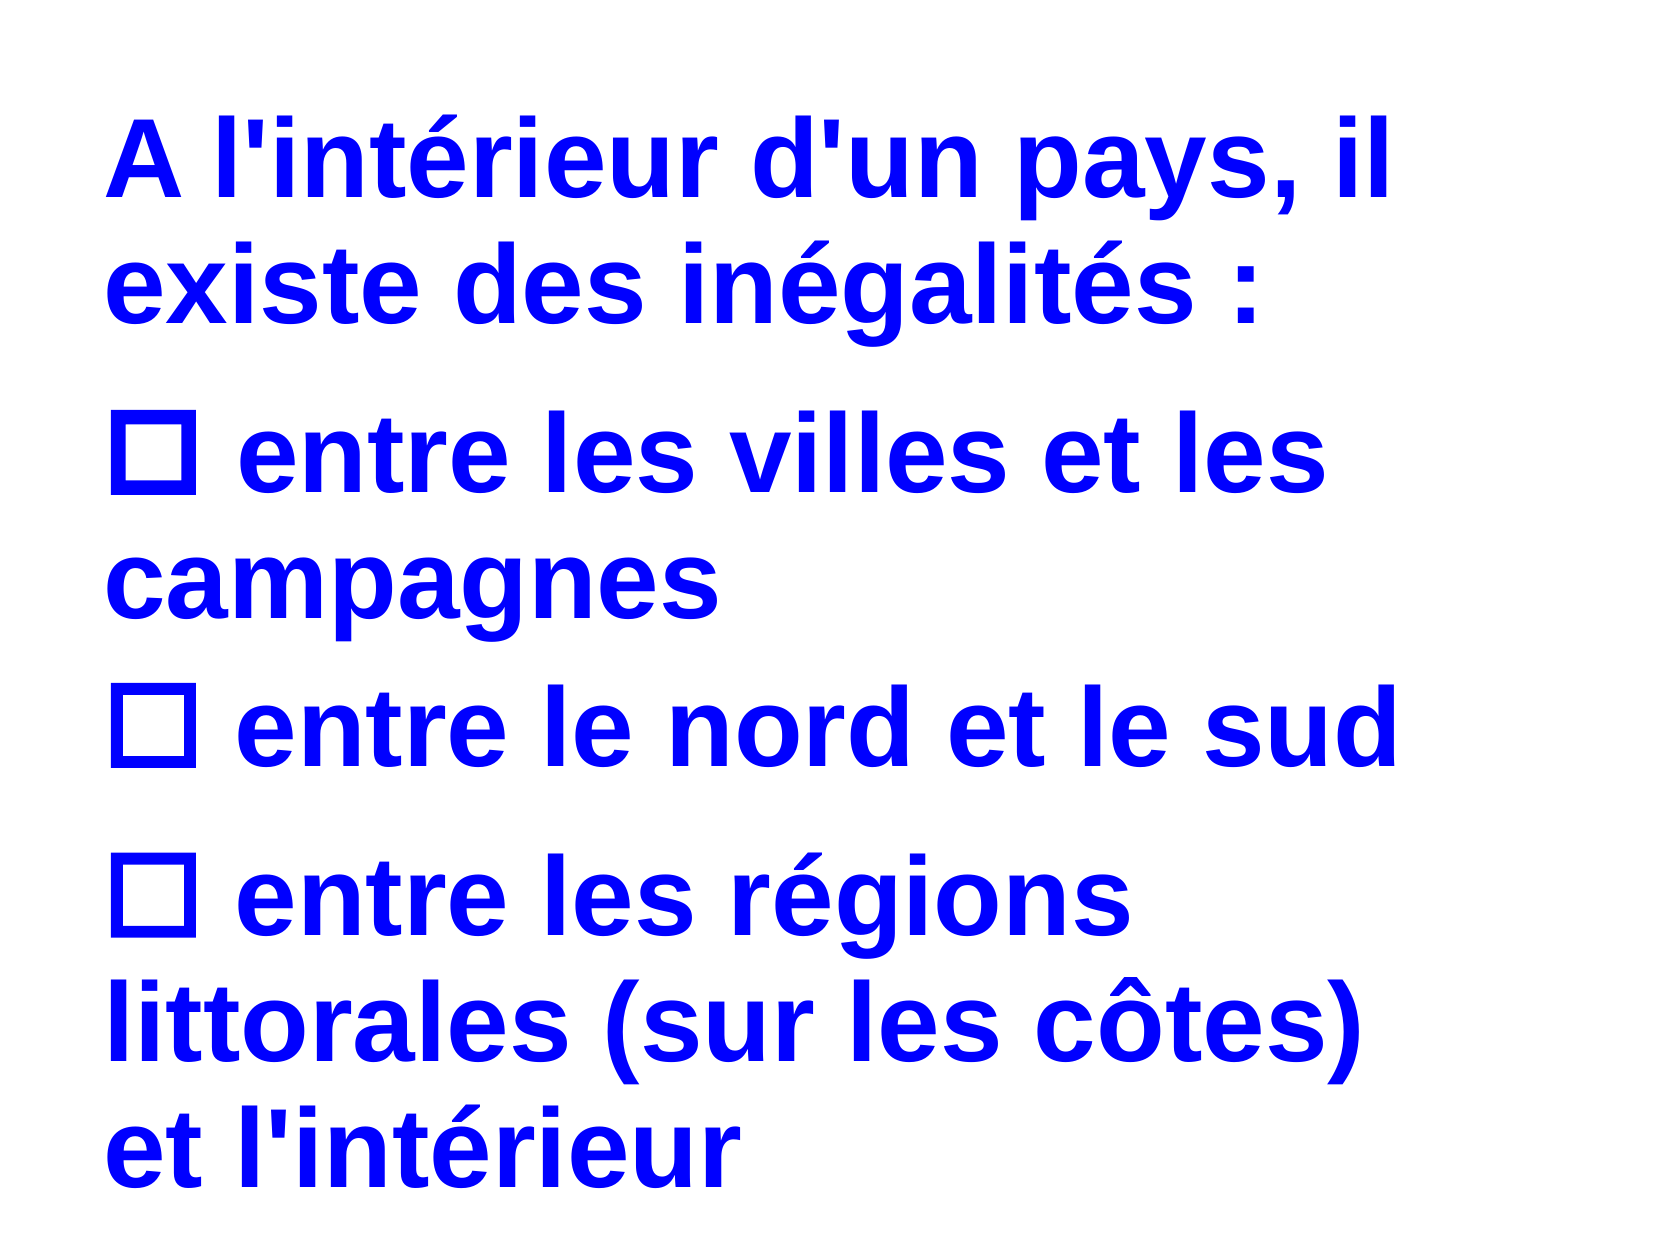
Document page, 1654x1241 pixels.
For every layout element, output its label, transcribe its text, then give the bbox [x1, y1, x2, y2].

text_box  entre le nord et le sud [88, 656, 1447, 798]
text_box A l'intérieur d'un pays, il existe des inégalités : [88, 88, 1565, 355]
text_box  entre les régions littorales (sur les côtes) et l'intérieur [88, 826, 1447, 1219]
text_box  entre les villes et les campagnes [88, 383, 1565, 650]
